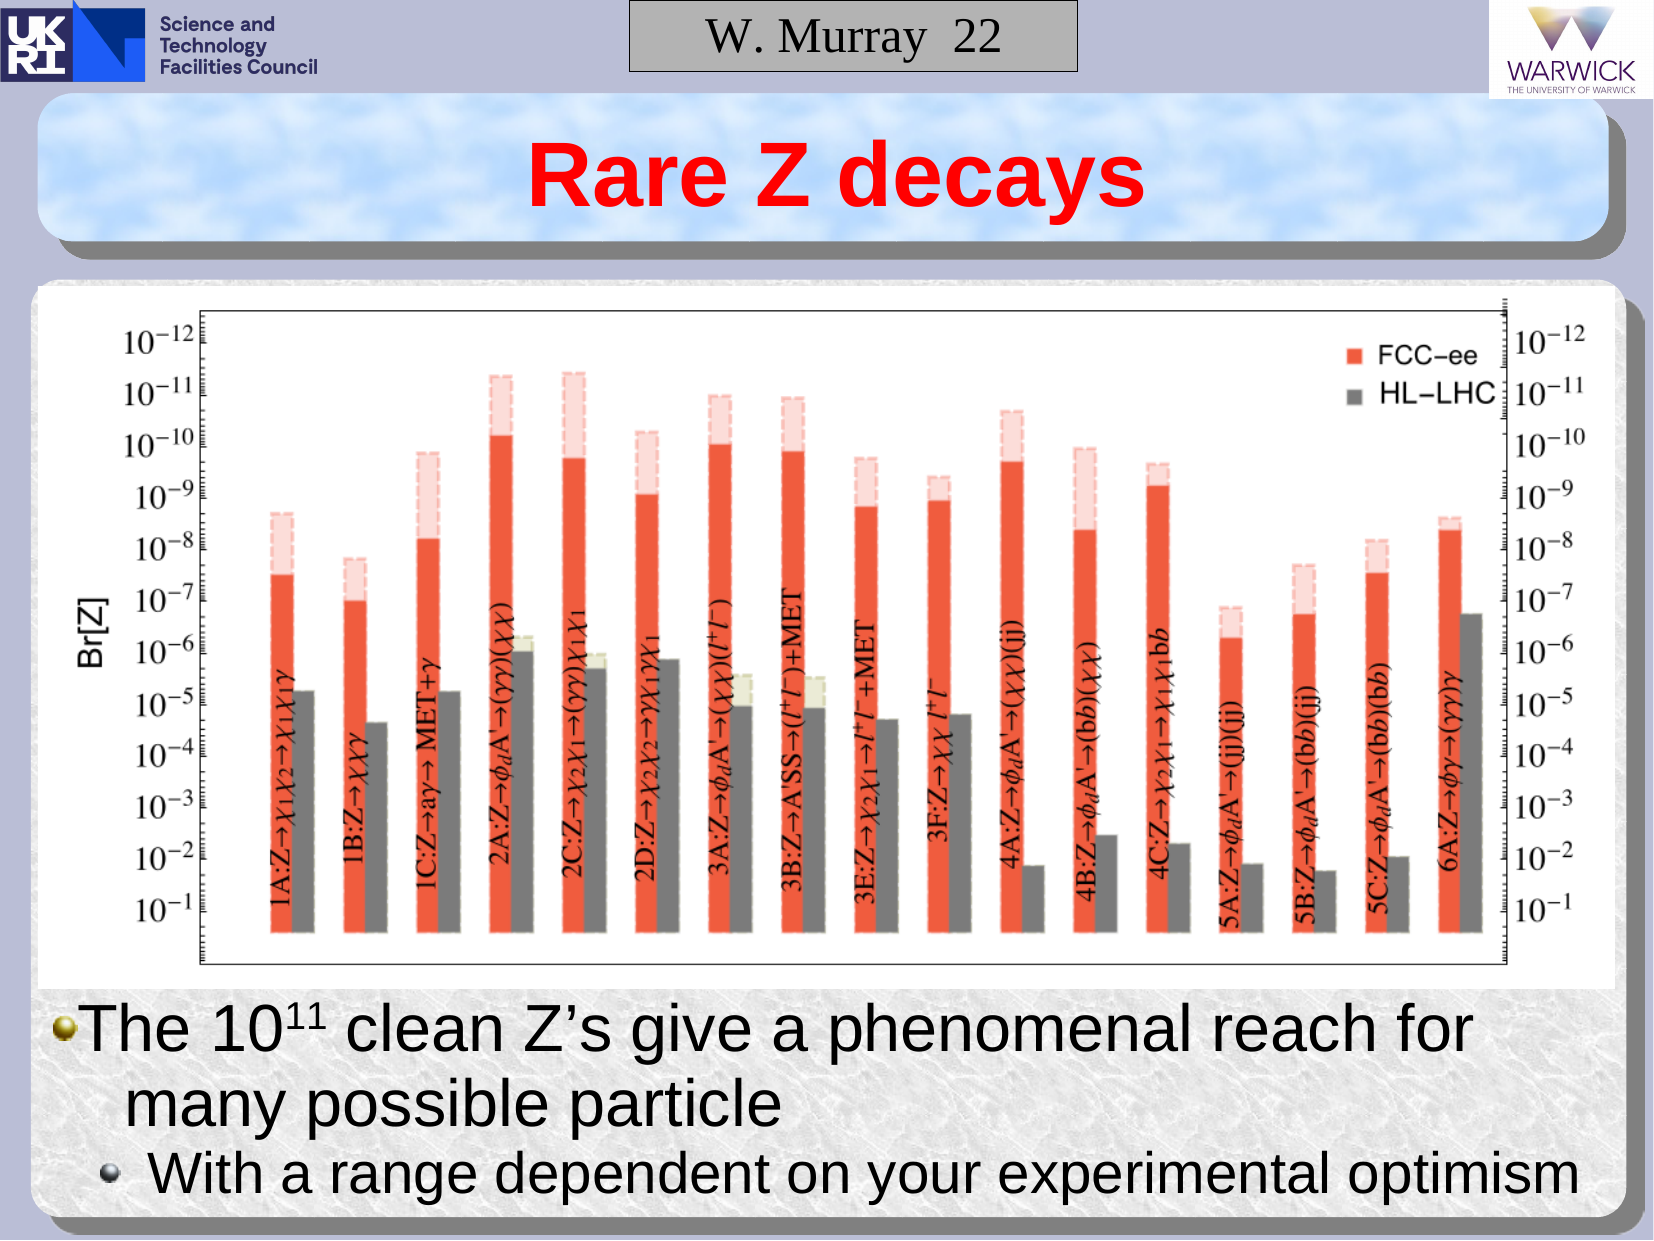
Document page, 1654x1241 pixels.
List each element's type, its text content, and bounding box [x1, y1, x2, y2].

list The 1011 clean Z’s give a phenomenal reach for many possible particle With a range dependent on your experimental optimism [53, 991, 1588, 1206]
picture [30, 279, 1627, 1218]
picture [0, 0, 317, 82]
picture [37, 0, 1654, 242]
title Rare Z decays [90, 101, 1584, 249]
